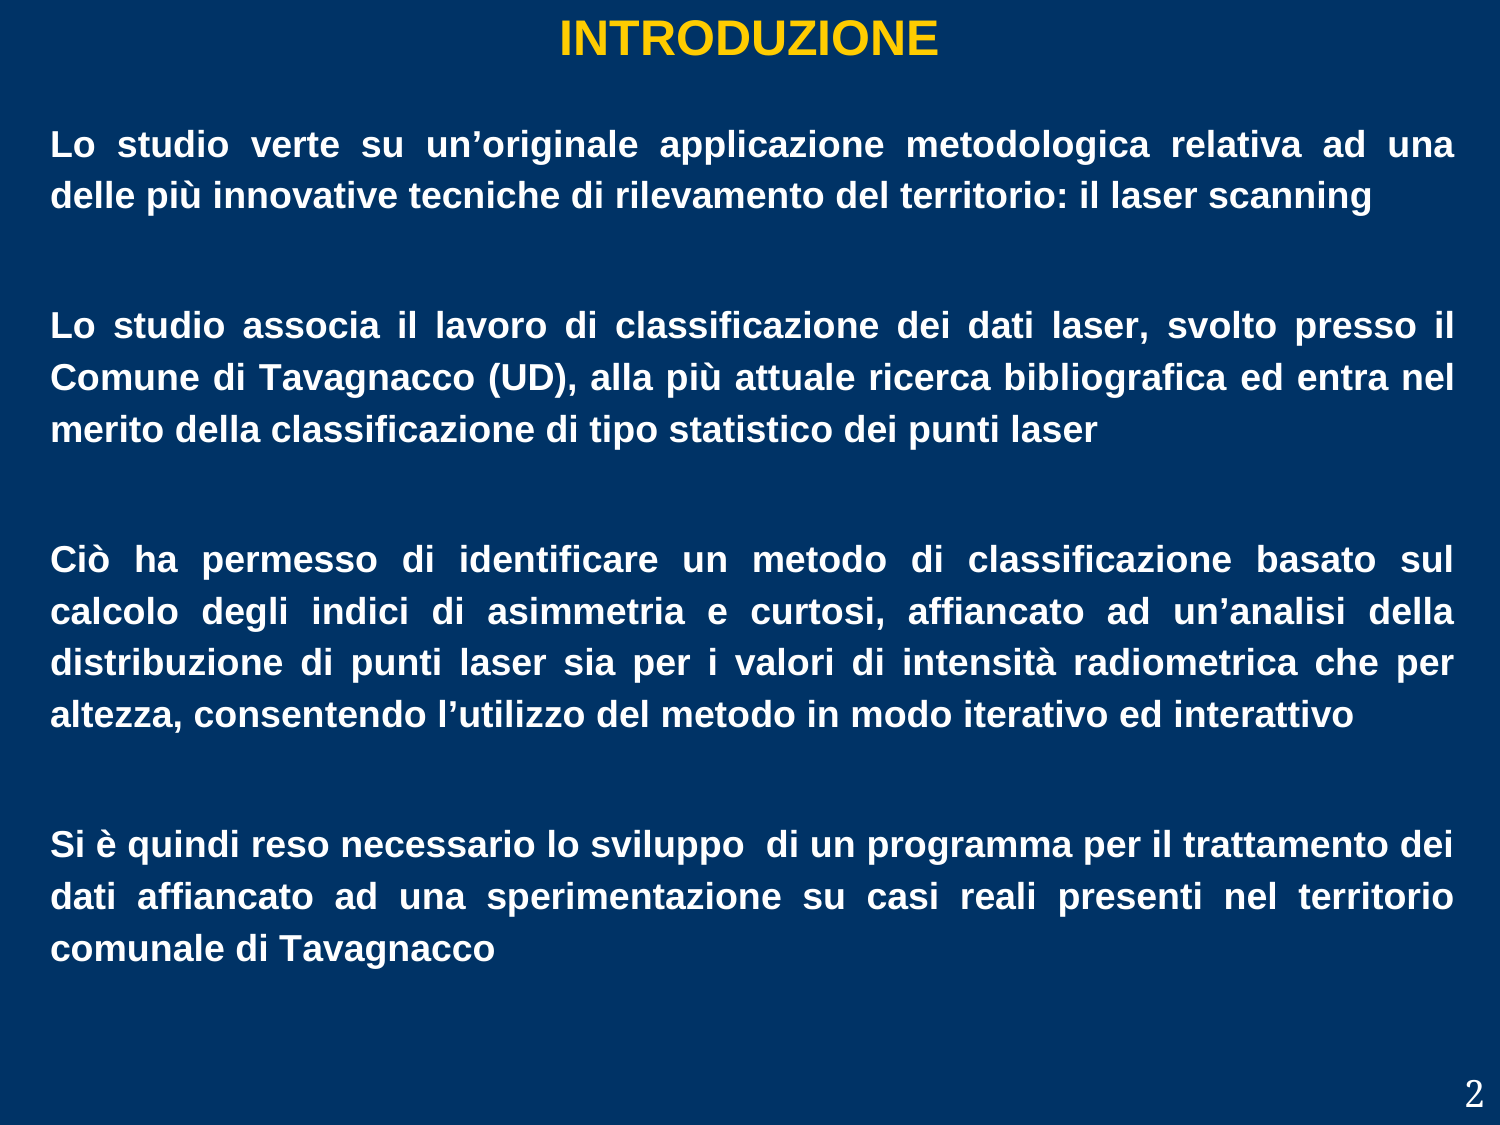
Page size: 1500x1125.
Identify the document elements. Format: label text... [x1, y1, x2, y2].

list Lo studio verte su un’originale applicazione metodologica relativa ad una delle più innovative tecniche di rilevamento del territorio: il laser scanning Lo studio associa il lavoro di classificazione dei dati laser, svolto presso il Comune di Tavagnacco (UD), alla più attuale ricerca bibliografica ed entra nel merito della classificazione di tipo statistico dei punti laser Ciò ha permesso di identificare un metodo di classificazione basato sul calcolo degli indici di asimmetria e curtosi, affiancato ad un’analisi della distribuzione di punti laser sia per i valori di intensità radiometrica che per altezza, consentendo l’utilizzo del metodo in modo iterativo ed interattivo Si è quindi reso necessario lo sviluppo di un programma per il trattamento dei dati affiancato ad una sperimentazione su casi reali presenti nel territorio comunale di Tavagnacco [35, 105, 1471, 1008]
text_box INTRODUZIONE [0, 0, 1500, 71]
slide_number <numero> [1149, 1062, 1500, 1125]
